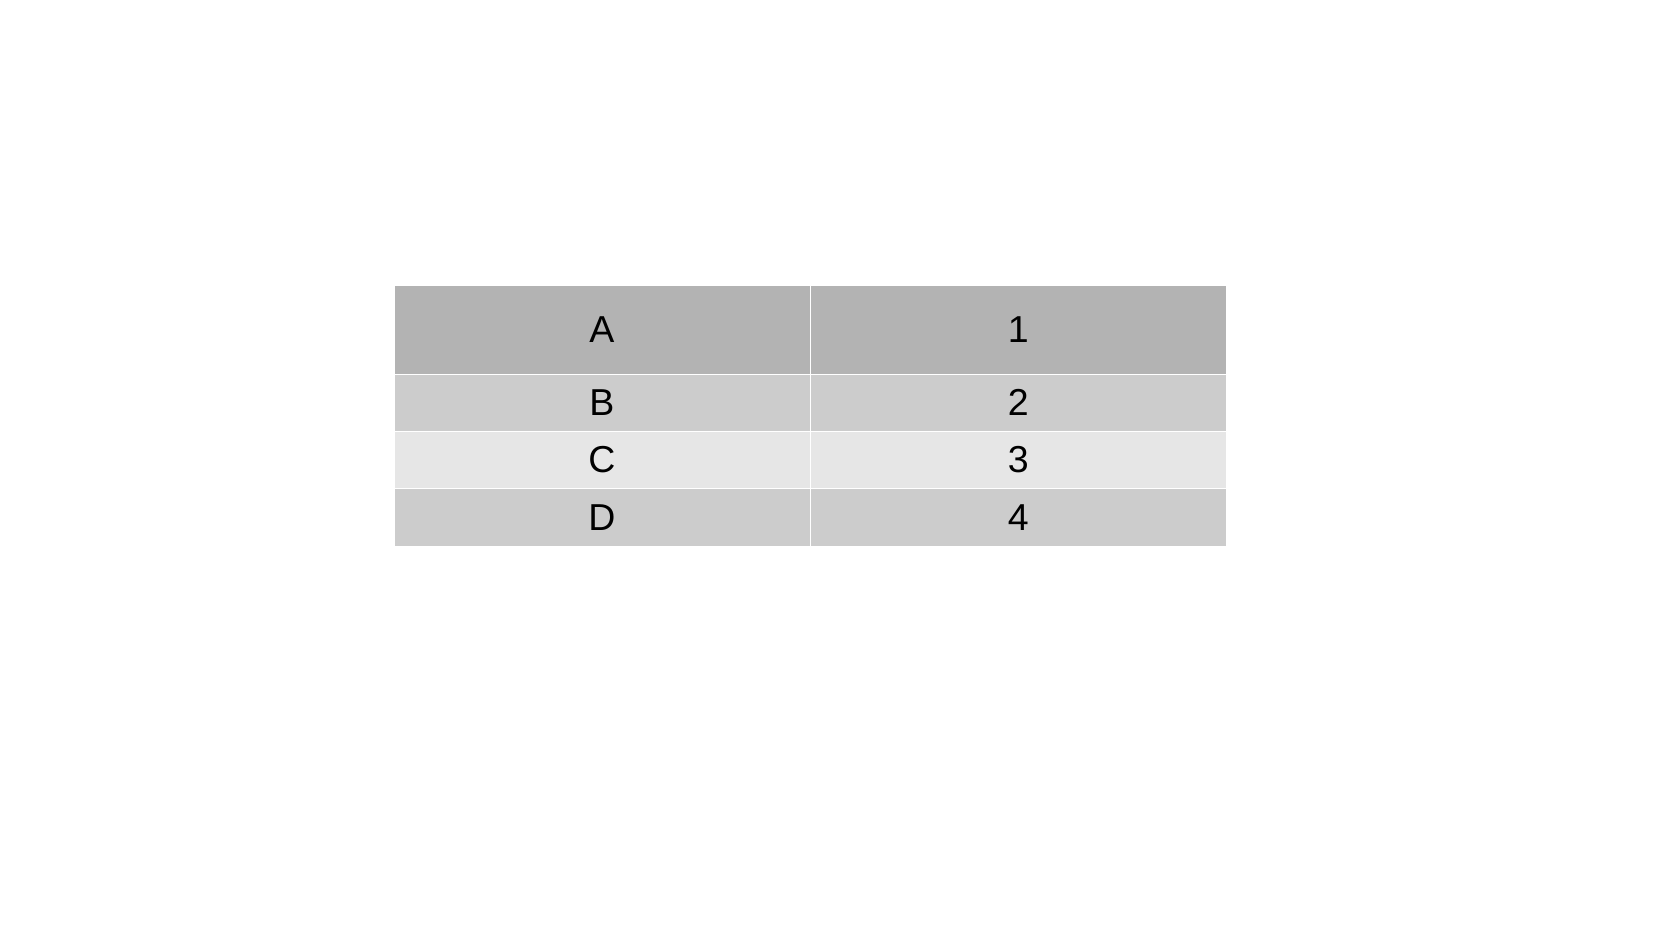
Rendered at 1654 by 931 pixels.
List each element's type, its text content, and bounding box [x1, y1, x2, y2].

table_header 1 [811, 286, 1226, 374]
table_cell 2 [811, 375, 1226, 431]
table_cell 3 [811, 432, 1226, 488]
table_cell D [395, 489, 810, 546]
table_header A [395, 286, 810, 374]
table_cell 4 [811, 489, 1226, 546]
table_cell C [395, 432, 810, 488]
table_cell B [395, 375, 810, 431]
